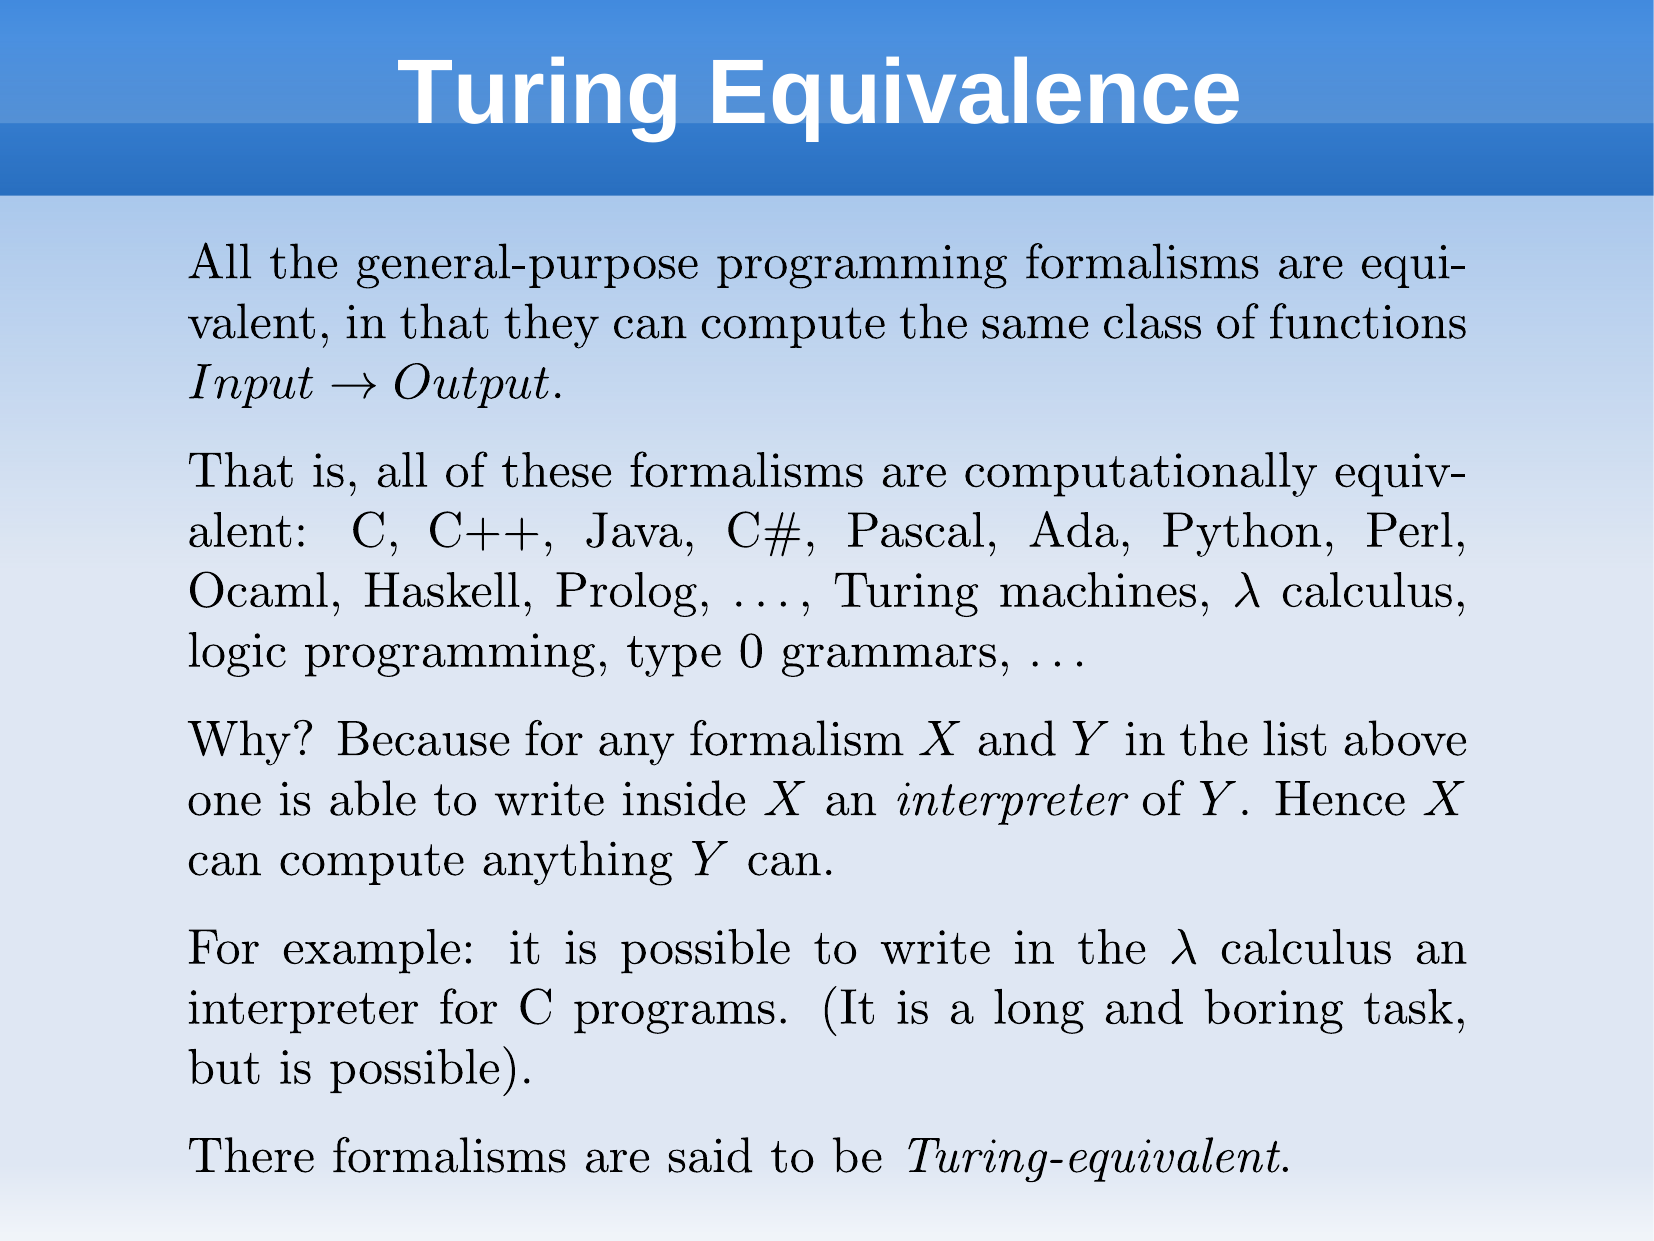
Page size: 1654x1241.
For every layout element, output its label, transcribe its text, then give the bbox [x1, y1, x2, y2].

title Turing Equivalence [76, 0, 1565, 188]
picture [0, 0, 1654, 1241]
